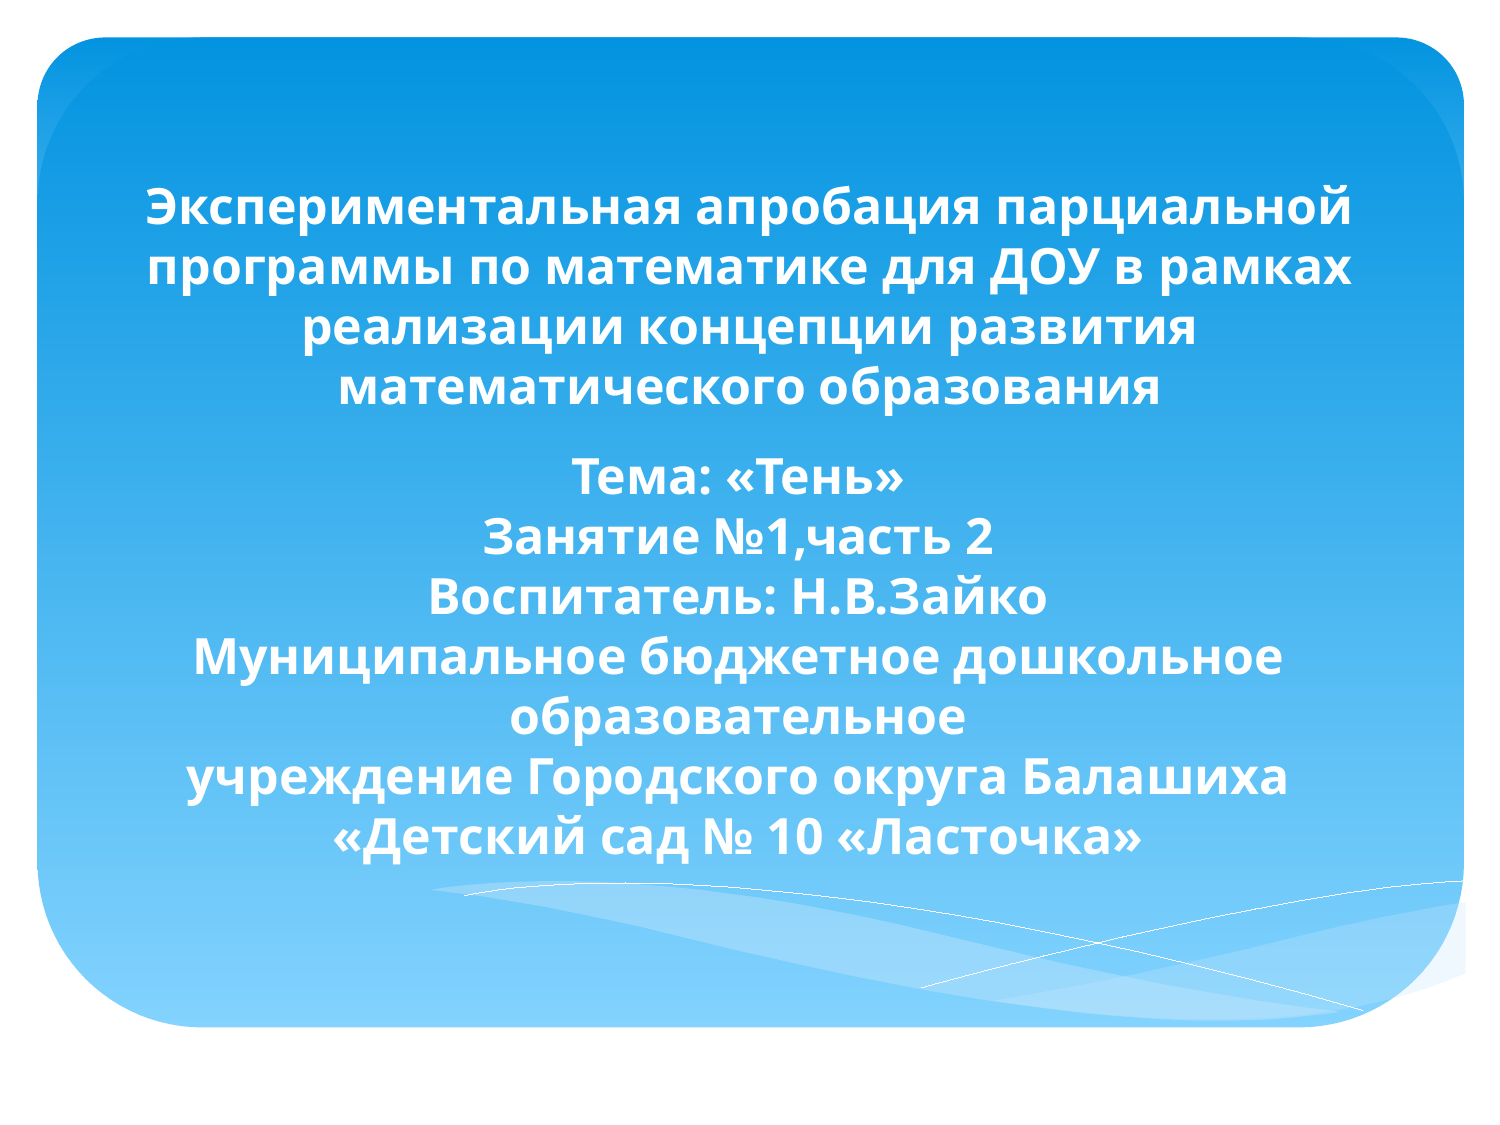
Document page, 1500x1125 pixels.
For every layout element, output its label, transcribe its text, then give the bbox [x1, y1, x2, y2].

subtitle Тема: «Тень» Занятие №1,часть 2 Воспитатель: Н.В.Зайко Муниципальное бюджетное дошкольное образовательное учреждение Городского округа Балашиха «Детский сад № 10 «Ласточка» [105, 437, 1372, 1008]
title Экспериментальная апробация парциальной программы по математике для ДОУ в рамках реализации концепции развития математического образования [112, 166, 1388, 514]
